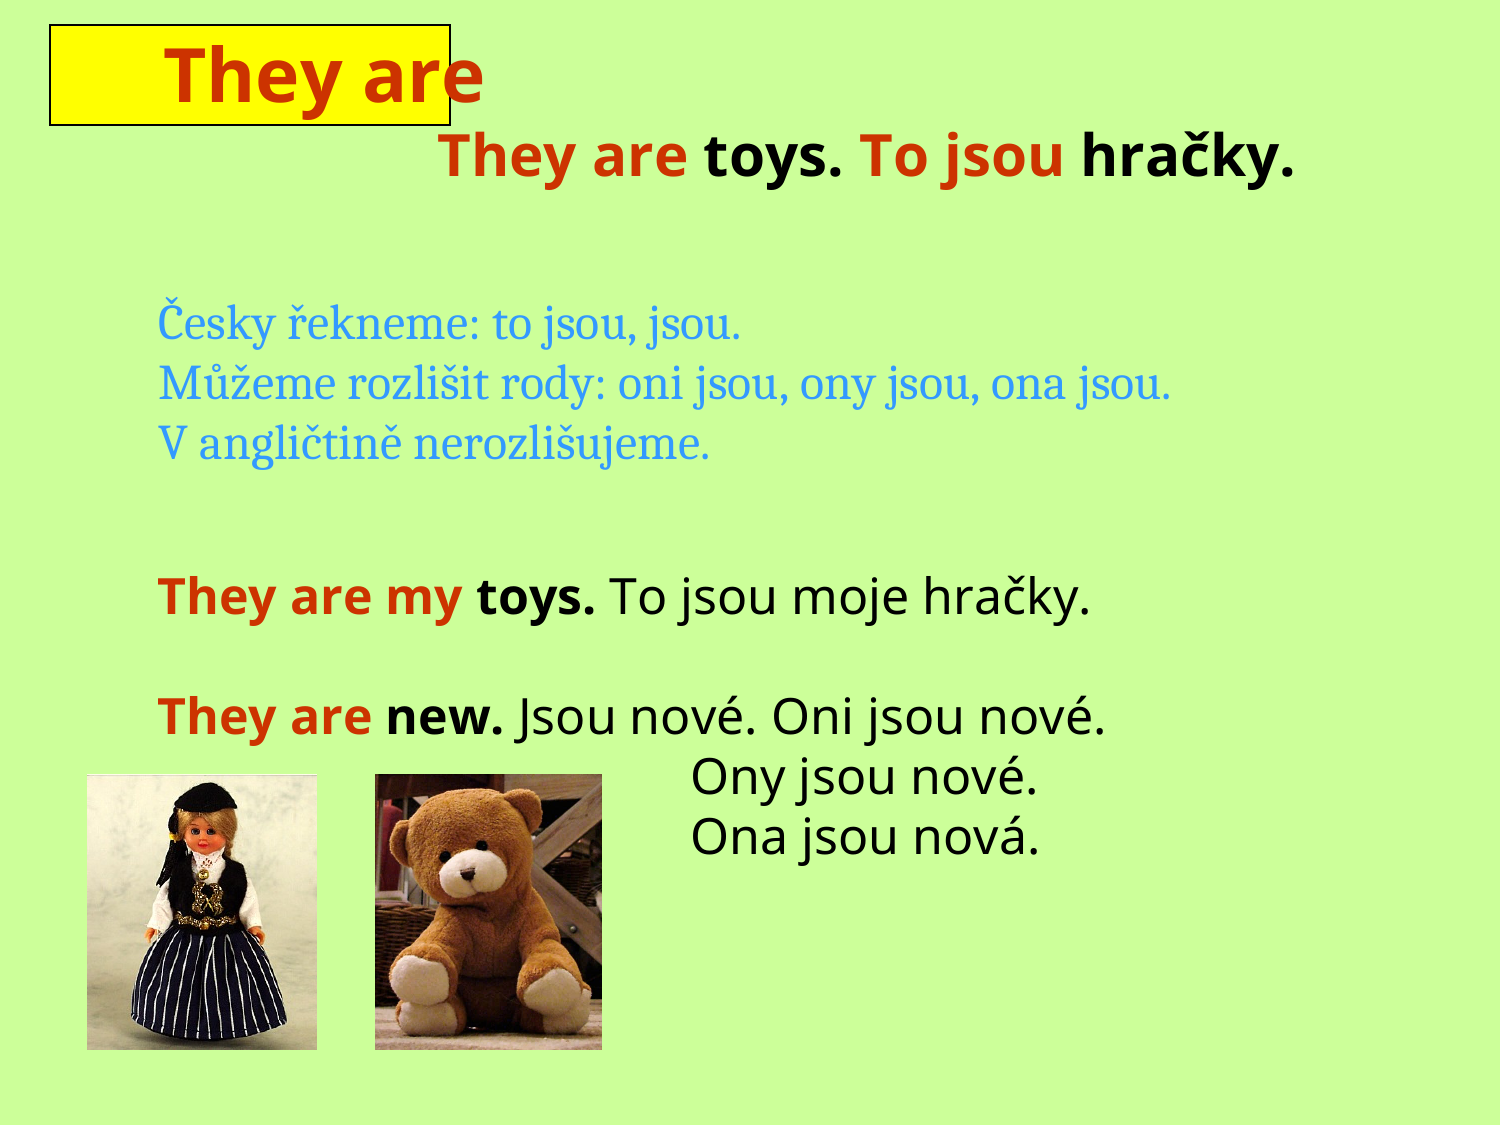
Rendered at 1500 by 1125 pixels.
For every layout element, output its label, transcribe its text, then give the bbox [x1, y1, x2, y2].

picture [87, 774, 317, 1051]
picture [375, 774, 602, 1051]
text_box Česky řekneme: to jsou, jsou. Můžeme rozlišit rody: oni jsou, ony jsou, ona jsou. V angličtině nerozlišujeme. [144, 281, 1188, 477]
text_box [49, 24, 148, 126]
text_box They are They are toys. To jsou hračky. [148, 20, 1327, 266]
text_box They are my toys. To jsou moje hračky. They are new. Jsou nové. Oni jsou nové. Ony jsou nové. Ona jsou nová. [142, 556, 1136, 873]
